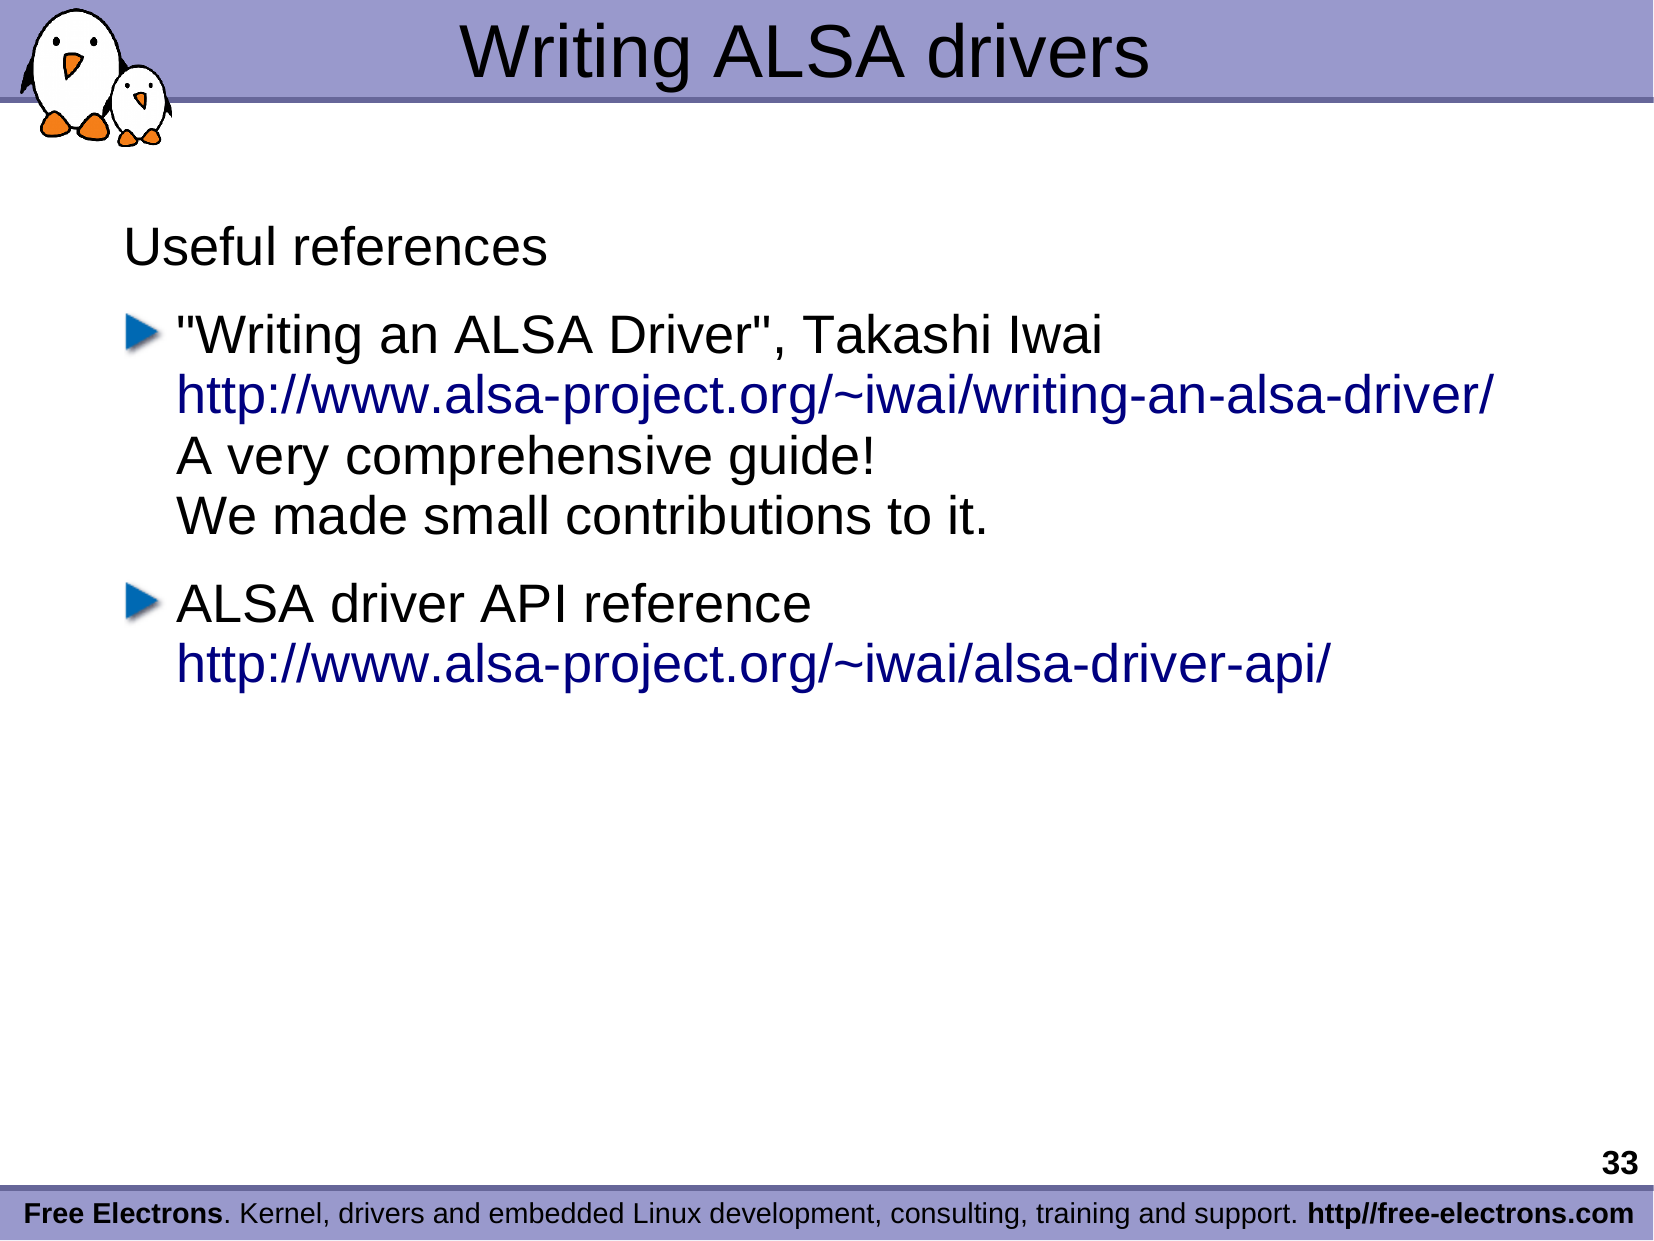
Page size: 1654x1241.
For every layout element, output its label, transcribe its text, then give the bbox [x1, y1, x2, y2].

picture [20, 8, 172, 147]
title Writing ALSA drivers [60, 0, 1551, 103]
list Useful references "Writing an ALSA Driver", Takashi Iwai http://www.alsa-project.org/~iwai/writing-an-alsa-driver/ A very comprehensive guide! We made small contributions to it. ALSA driver API reference http://www.alsa-project.org/~iwai/alsa-driver-api/ [105, 216, 1565, 1066]
